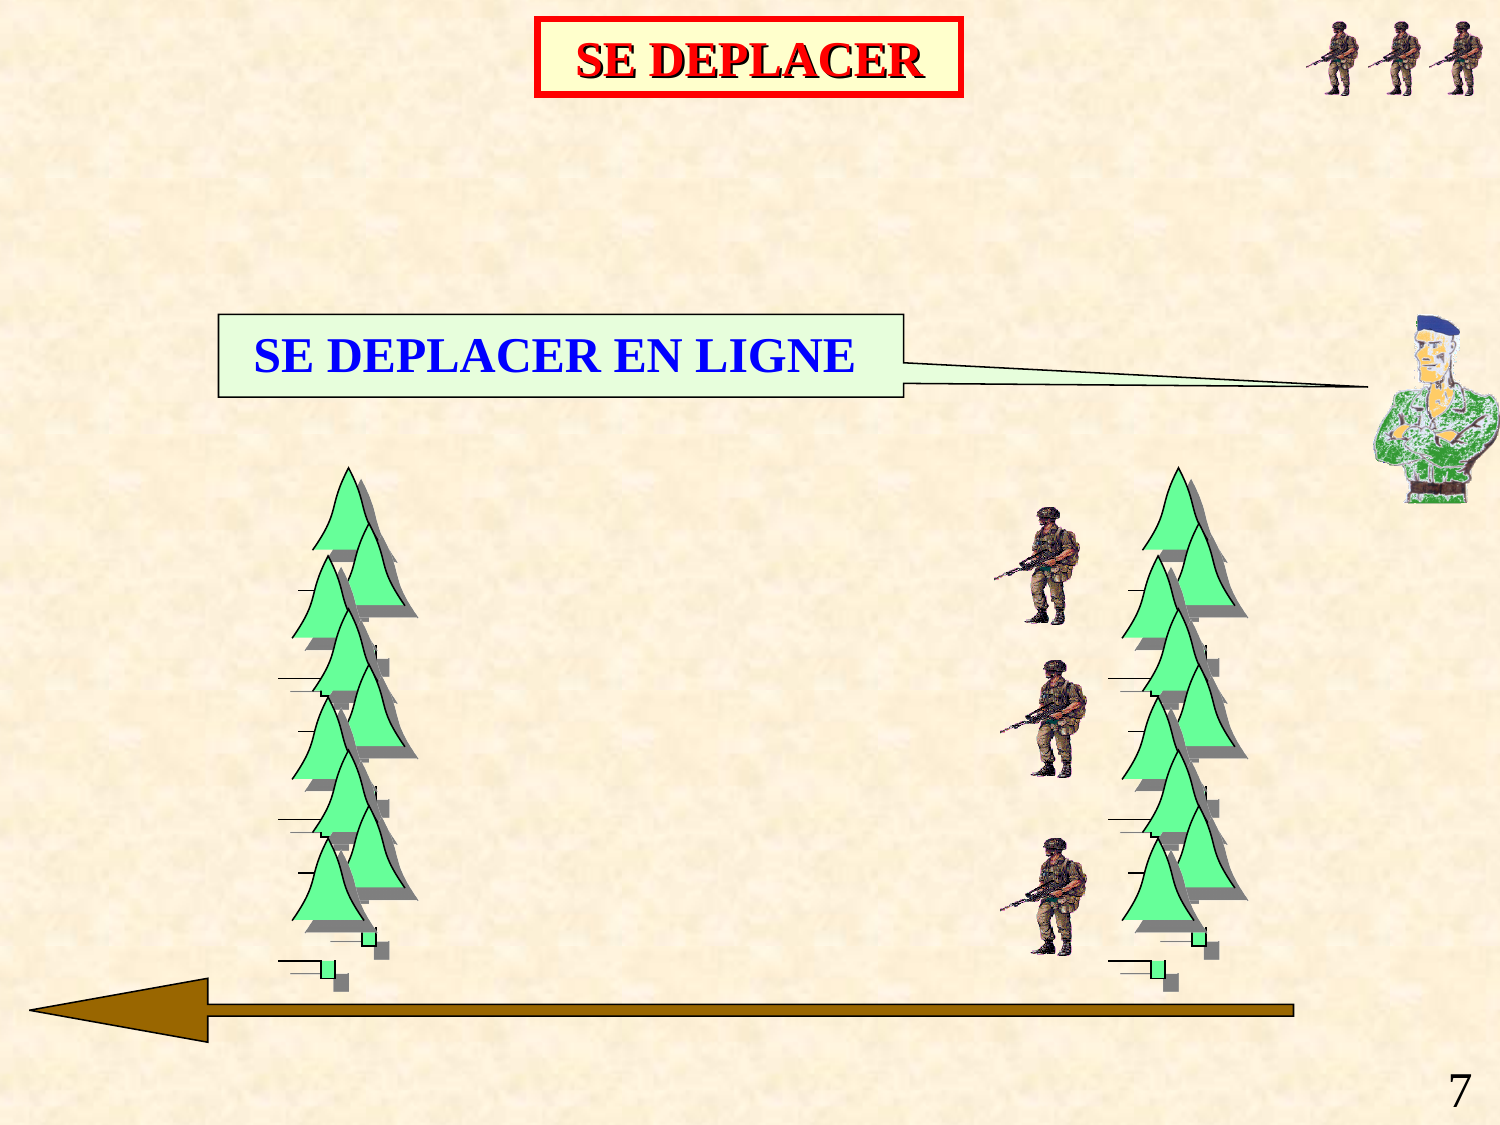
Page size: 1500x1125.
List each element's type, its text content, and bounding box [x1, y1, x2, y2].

text_box SE DEPLACER EN LIGNE [218, 314, 1369, 398]
text_box SE DEPLACER [537, 18, 961, 95]
picture [0, 0, 1500, 1125]
text_box [1108, 960, 1166, 979]
text_box [278, 960, 336, 979]
text_box [319, 928, 377, 946]
text_box [1149, 928, 1207, 946]
text_box [278, 467, 405, 920]
text_box [1108, 467, 1235, 920]
text_box [29, 978, 1294, 1043]
